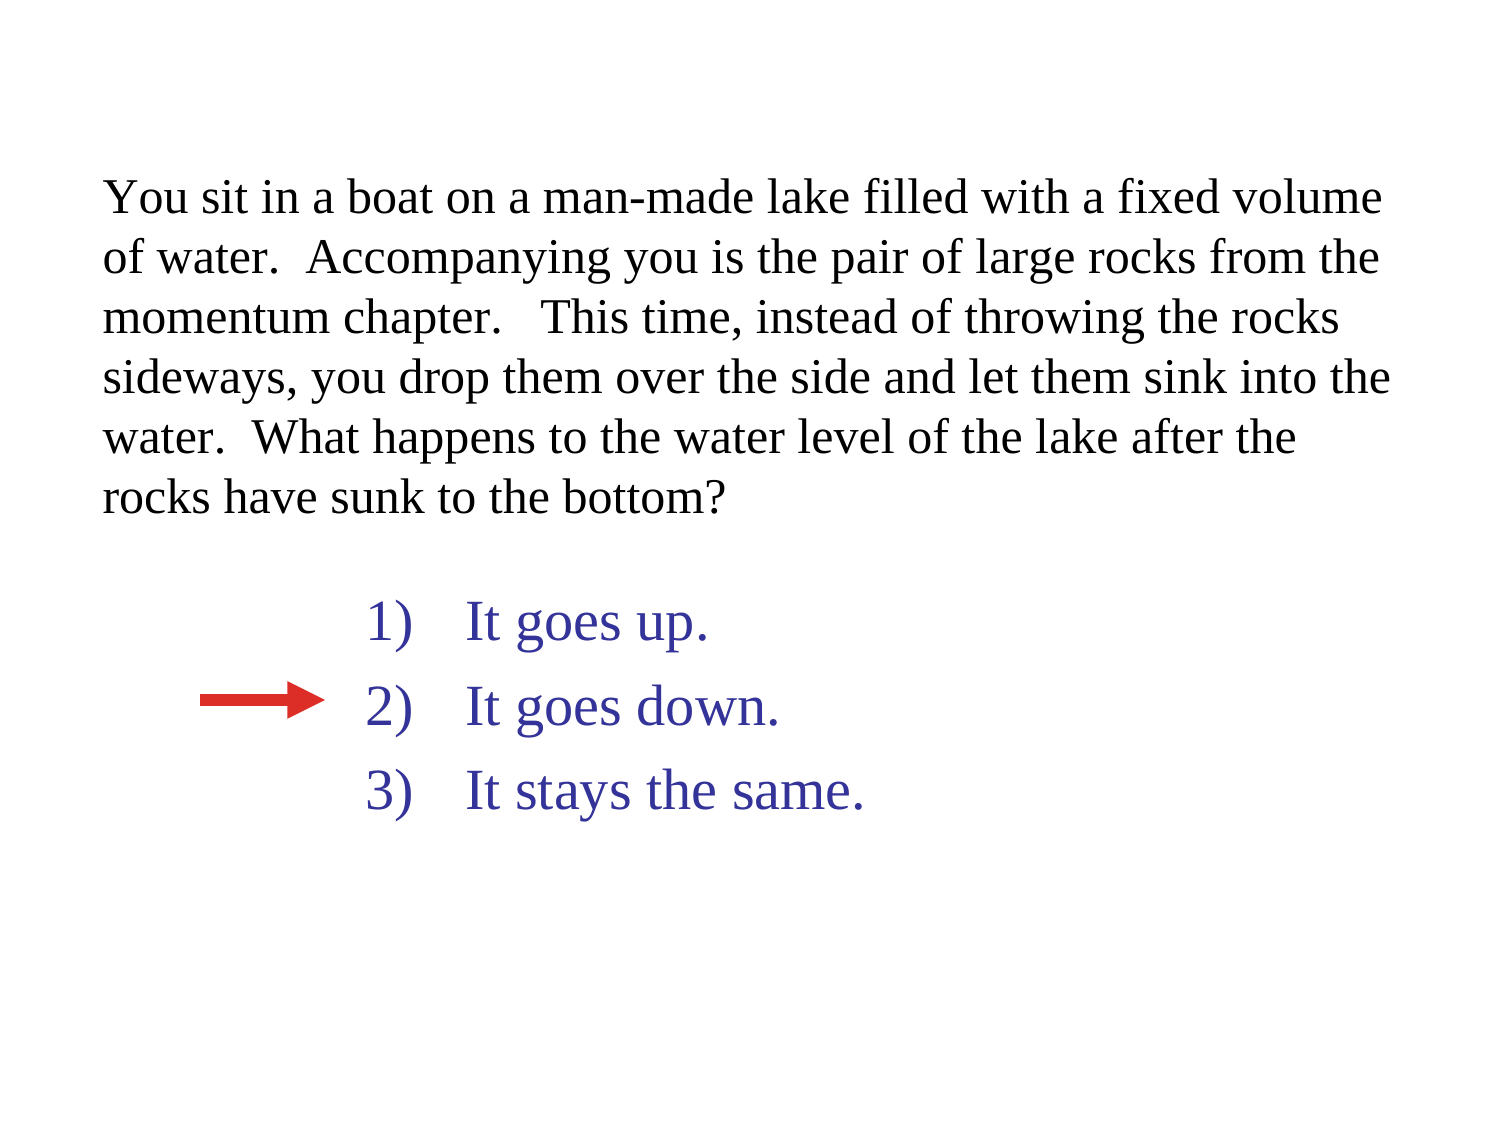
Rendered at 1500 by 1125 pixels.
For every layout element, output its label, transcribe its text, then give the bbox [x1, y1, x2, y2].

list It goes up. It goes down. It stays the same. [349, 574, 1338, 963]
title You sit in a boat on a man-made lake filled with a fixed volume of water. Accompanying you is the pair of large rocks from the momentum chapter. This time, instead of throwing the rocks sideways, you drop them over the side and let them sink into the water. What happens to the water level of the lake after the rocks have sunk to the bottom? [87, 75, 1413, 613]
